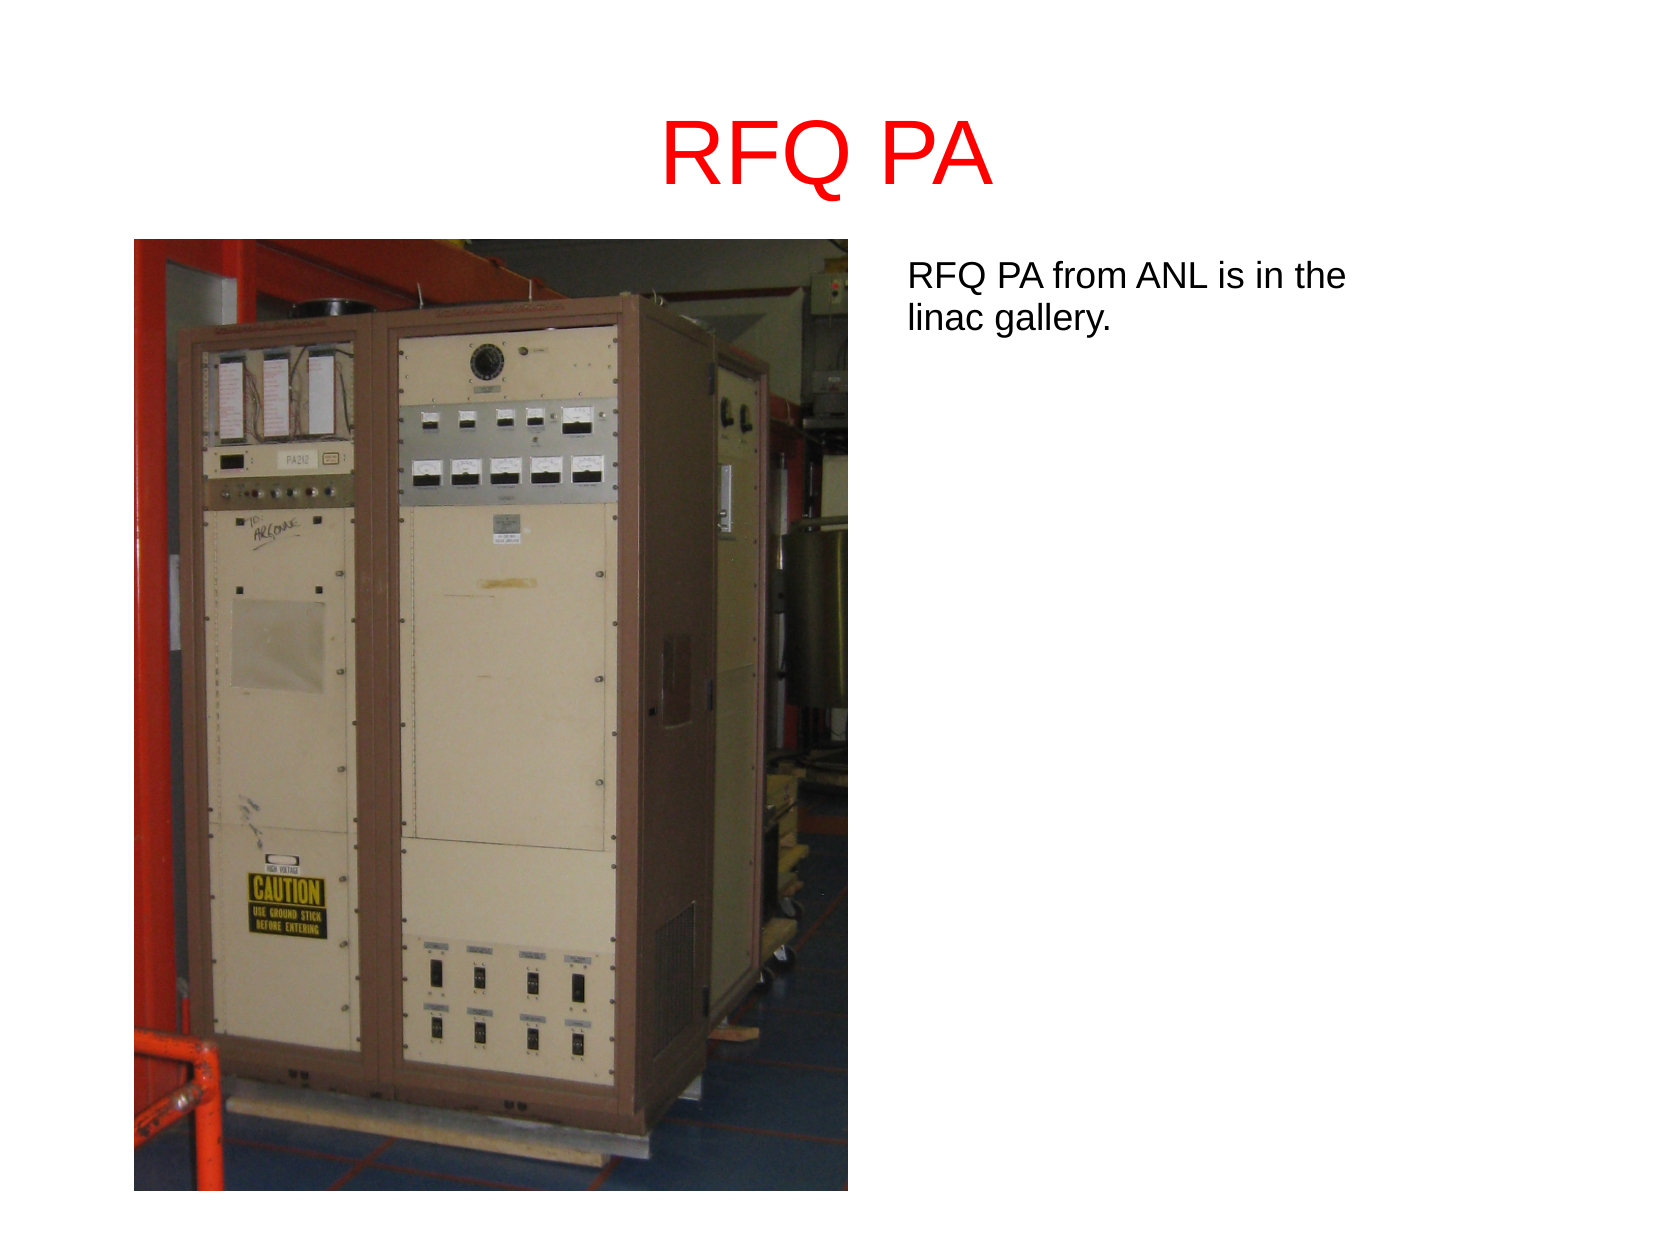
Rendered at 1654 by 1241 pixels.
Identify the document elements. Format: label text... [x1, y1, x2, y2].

text_box RFQ PA from ANL is in the linac gallery. [892, 247, 1396, 347]
title RFQ PA [82, 49, 1571, 257]
picture [134, 239, 848, 1191]
